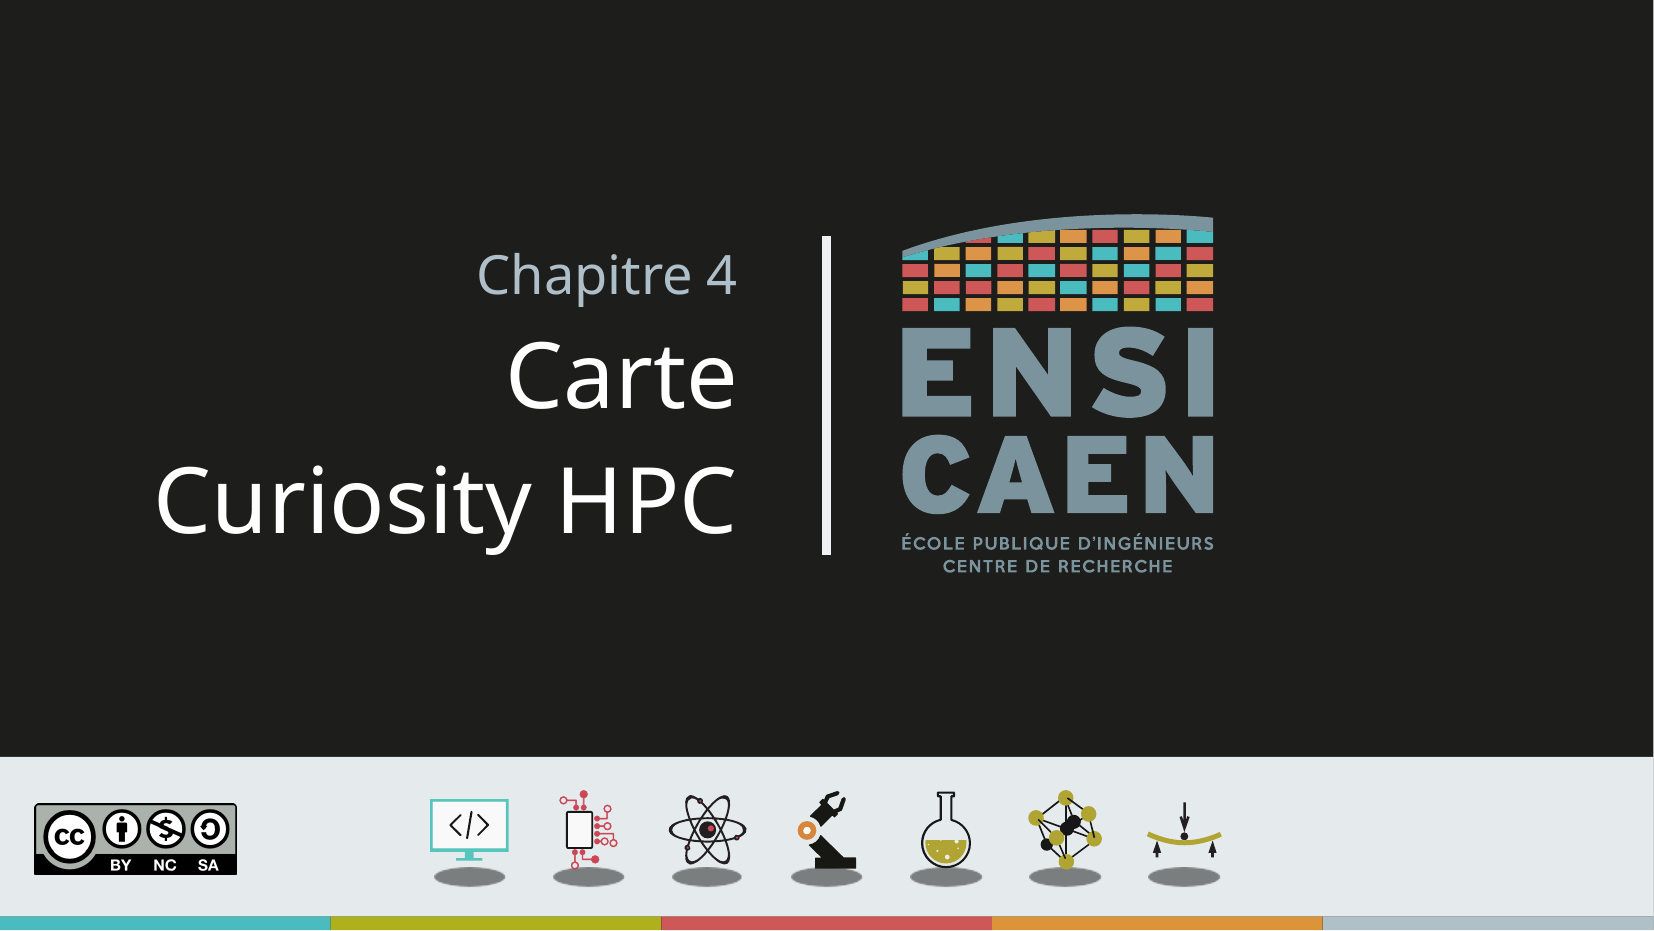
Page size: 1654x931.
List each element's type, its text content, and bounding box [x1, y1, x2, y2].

picture [34, 803, 237, 875]
title Chapitre 4 Carte Curiosity HPC [59, 236, 739, 562]
